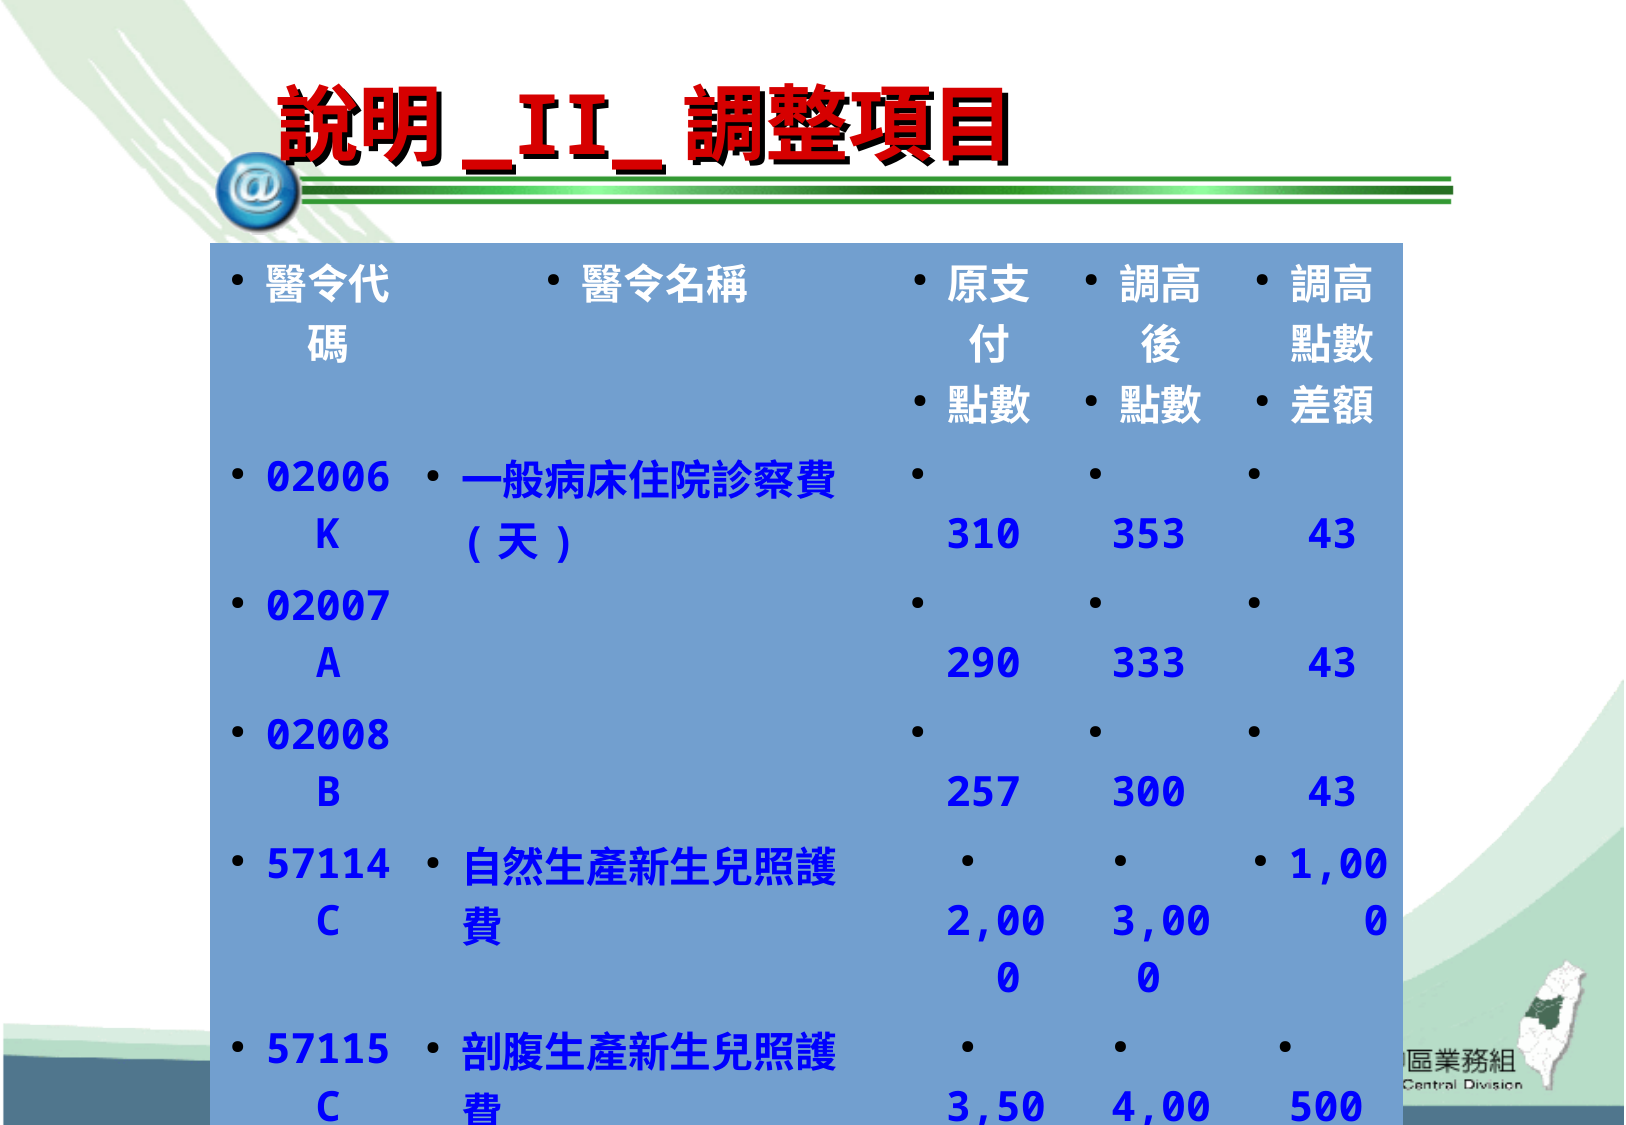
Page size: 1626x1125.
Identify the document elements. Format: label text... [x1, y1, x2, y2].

table_cell 一般病床住院診察費(天) [411, 440, 883, 826]
table_cell 43 [1226, 697, 1403, 826]
table_header 醫令代碼 [210, 243, 411, 440]
table_cell 500 [1226, 1012, 1403, 1125]
table_cell 02006K [210, 440, 411, 569]
table_cell 57114C [210, 826, 411, 1012]
table_cell 290 [883, 569, 1061, 697]
table_header 原支付 點數 [883, 243, 1061, 440]
table_cell 3,000 [1061, 826, 1226, 1012]
table_cell 43 [1226, 440, 1403, 569]
table_cell 02007A [210, 569, 411, 697]
table_cell 4,000 [1061, 1012, 1226, 1125]
table_cell 1,000 [1226, 826, 1403, 1012]
table_cell 257 [883, 697, 1061, 826]
table_cell 剖腹生產新生兒照護費 [411, 1012, 883, 1125]
table_cell 3,500 [883, 1012, 1061, 1125]
table_cell 310 [883, 440, 1061, 569]
table_cell 自然生產新生兒照護費 [411, 826, 883, 1012]
table_cell 300 [1061, 697, 1226, 826]
title 說明_II_調整項目 [275, 0, 1380, 172]
table_header 調高點數 差額 [1226, 243, 1403, 440]
table_cell 333 [1061, 569, 1226, 697]
table_cell 02008B [210, 697, 411, 826]
table_cell 43 [1226, 569, 1403, 697]
table_cell 353 [1061, 440, 1226, 569]
table_cell 2,000 [883, 826, 1061, 1012]
table_cell 57115C [210, 1012, 411, 1125]
table_header 調高後 點數 [1061, 243, 1226, 440]
table_header 醫令名稱 [411, 243, 883, 440]
